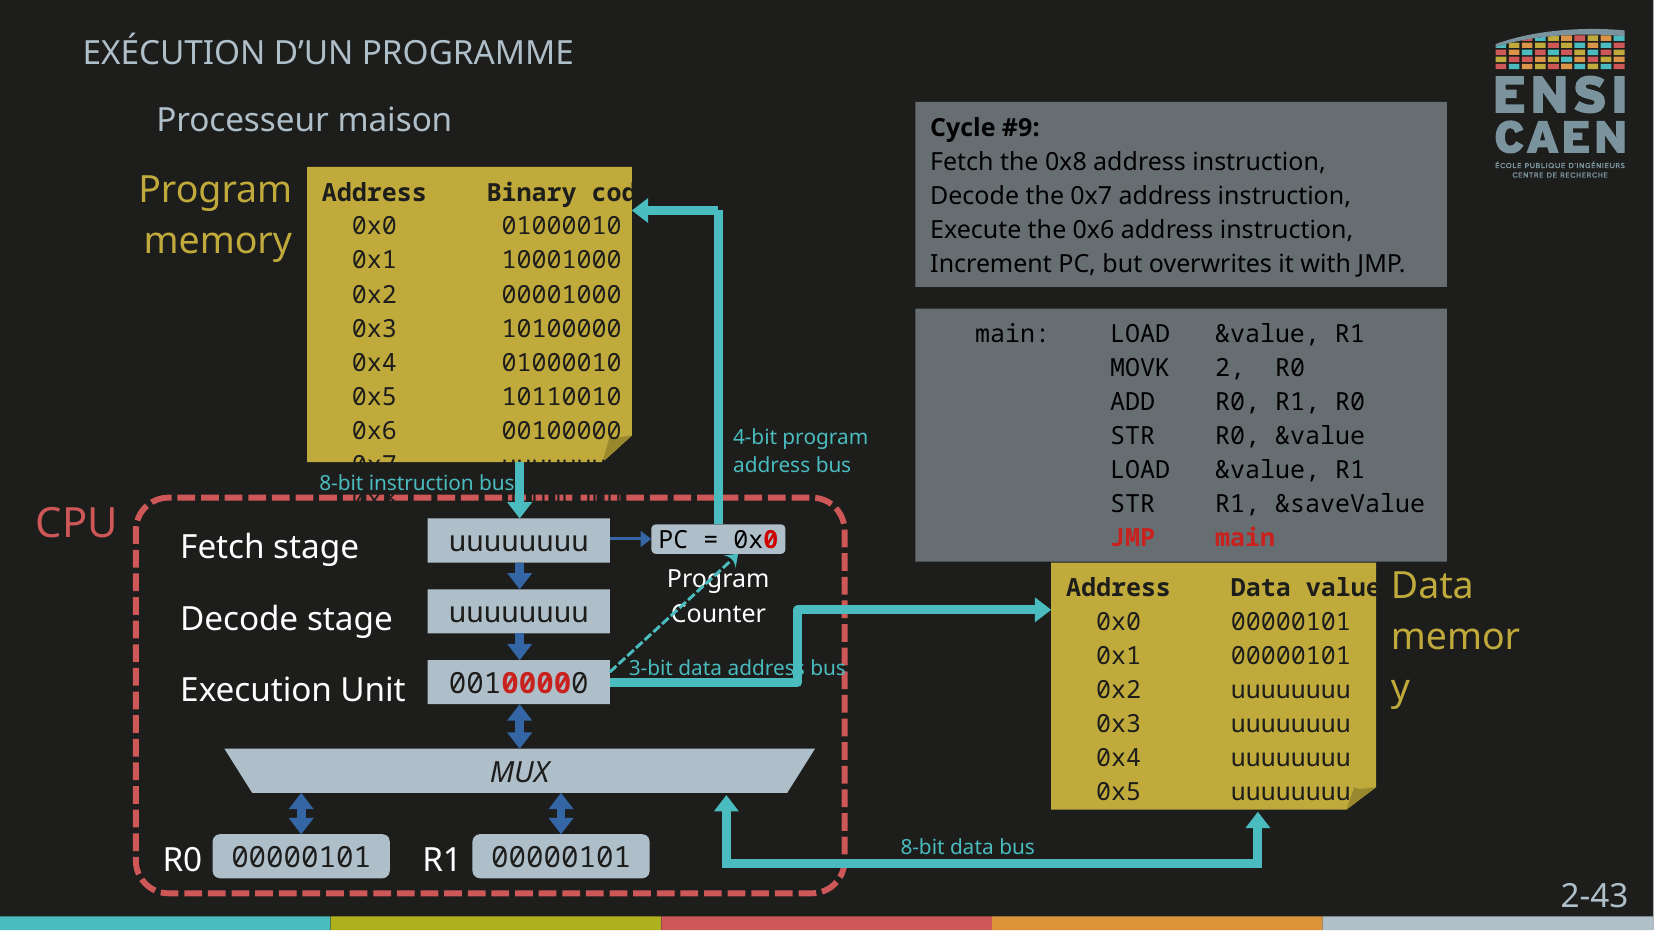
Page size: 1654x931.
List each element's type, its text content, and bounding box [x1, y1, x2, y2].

text_box uuuuuuuu [432, 589, 610, 634]
title EXÉCUTION D’UN PROGRAMME Processeur maison [82, 0, 1467, 148]
text_box 00000101 [237, 834, 390, 879]
text_box R0 [147, 828, 237, 881]
text_box Cycle #9: Fetch the 0x8 address instruction, Decode the 0x7 address instruction, Execute the 0x6 address instruction, Increment PC, but overwrites it with JMP. [915, 101, 1447, 280]
text_box CPU [17, 485, 136, 548]
text_box 8-bit instruction bus [304, 460, 540, 502]
text_box 00000101 [497, 834, 650, 879]
text_box Program Counter [651, 553, 786, 625]
text_box MUX [224, 748, 816, 793]
text_box Decode stage [165, 587, 432, 640]
text_box 3-bit data address bus [614, 645, 880, 684]
text_box Execution Unit [165, 658, 432, 711]
text_box Fetch stage [165, 515, 432, 568]
text_box 4-bit program address bus [718, 414, 886, 477]
text_box Address Binary code 0x0 01000010 0x1 10001000 0x2 00001000 0x3 10100000 0x4 01000010 0x5 10110010 0x6 00100000 0x7 uuuuuuuu 0x8 uuuuuuuu ... [307, 166, 632, 463]
text_box uuuuuuuu [432, 518, 610, 563]
text_box Address Data value 0x0 00000101 0x1 00000101 0x2 uuuuuuuu 0x3 uuuuuuuu 0x4 uuuuuuuu 0x5 uuuuuuuu 0x6 uuuuuuuu 0x7 uuuuuuuu [1051, 562, 1377, 810]
text_box main: LOAD &value, R1 MOVK 2, R0 ADD R0, R1, R0 STR R0, &value LOAD &value, R1 STR R1, &saveValue JMP main [915, 308, 1447, 499]
text_box 00100000 [432, 660, 610, 705]
text_box 8-bit data bus [885, 824, 1152, 859]
text_box PC = 0x0 [651, 524, 786, 554]
text_box R1 [407, 828, 497, 881]
text_box Data memory [1375, 550, 1554, 650]
text_box Program memory [118, 155, 308, 254]
